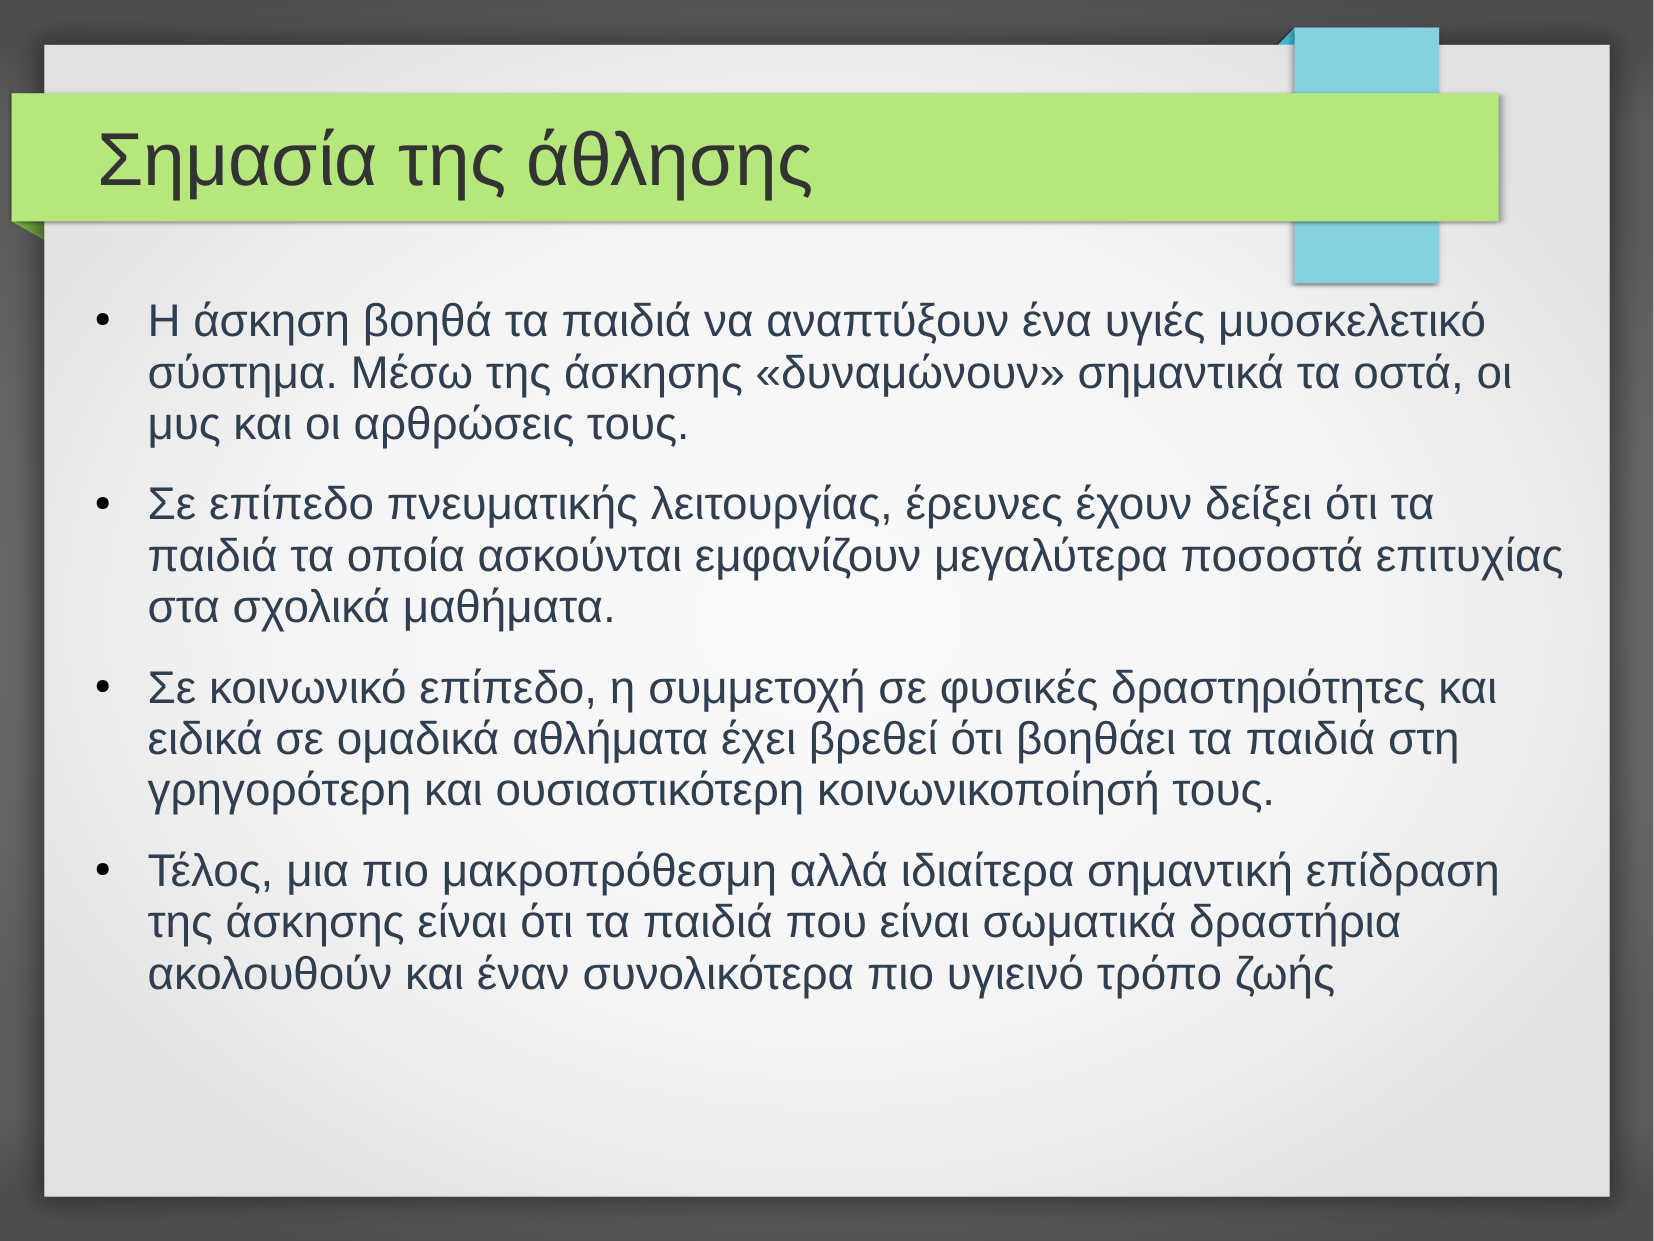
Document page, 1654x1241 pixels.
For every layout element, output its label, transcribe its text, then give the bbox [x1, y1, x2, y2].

picture [0, 0, 1654, 1241]
list Η άσκηση βοηθά τα παιδιά να αναπτύξουν ένα υγιές μυοσκελετικό σύστημα. Μέσω της άσκησης «δυναμώνουν» σημαντικά τα οστά, οι μυς και οι αρθρώσεις τους. Σε επίπεδο πνευματικής λειτουργίας, έρευνες έχουν δείξει ότι τα παιδιά τα οποία ασκούνται εμφανίζουν μεγαλύτερα ποσοστά επιτυχίας στα σχολικά μαθήματα. Σε κοινωνικό επίπεδο, η συμμετοχή σε φυσικές δραστηριότητες και ειδικά σε ομαδικά αθλήματα έχει βρεθεί ότι βοηθάει τα παιδιά στη γρηγορότερη και ουσιαστικότερη κοινωνικοποίησή τους. Τέλος, μια πιο μακροπρόθεσμη αλλά ιδιαίτερα σημαντική επίδραση της άσκησης είναι ότι τα παιδιά που είναι σωματικά δραστήρια ακολουθούν και έναν συνολικότερα πιο υγιεινό τρόπο ζωής [76, 295, 1565, 1063]
title Σημασία της άθλησης [70, 106, 1229, 213]
